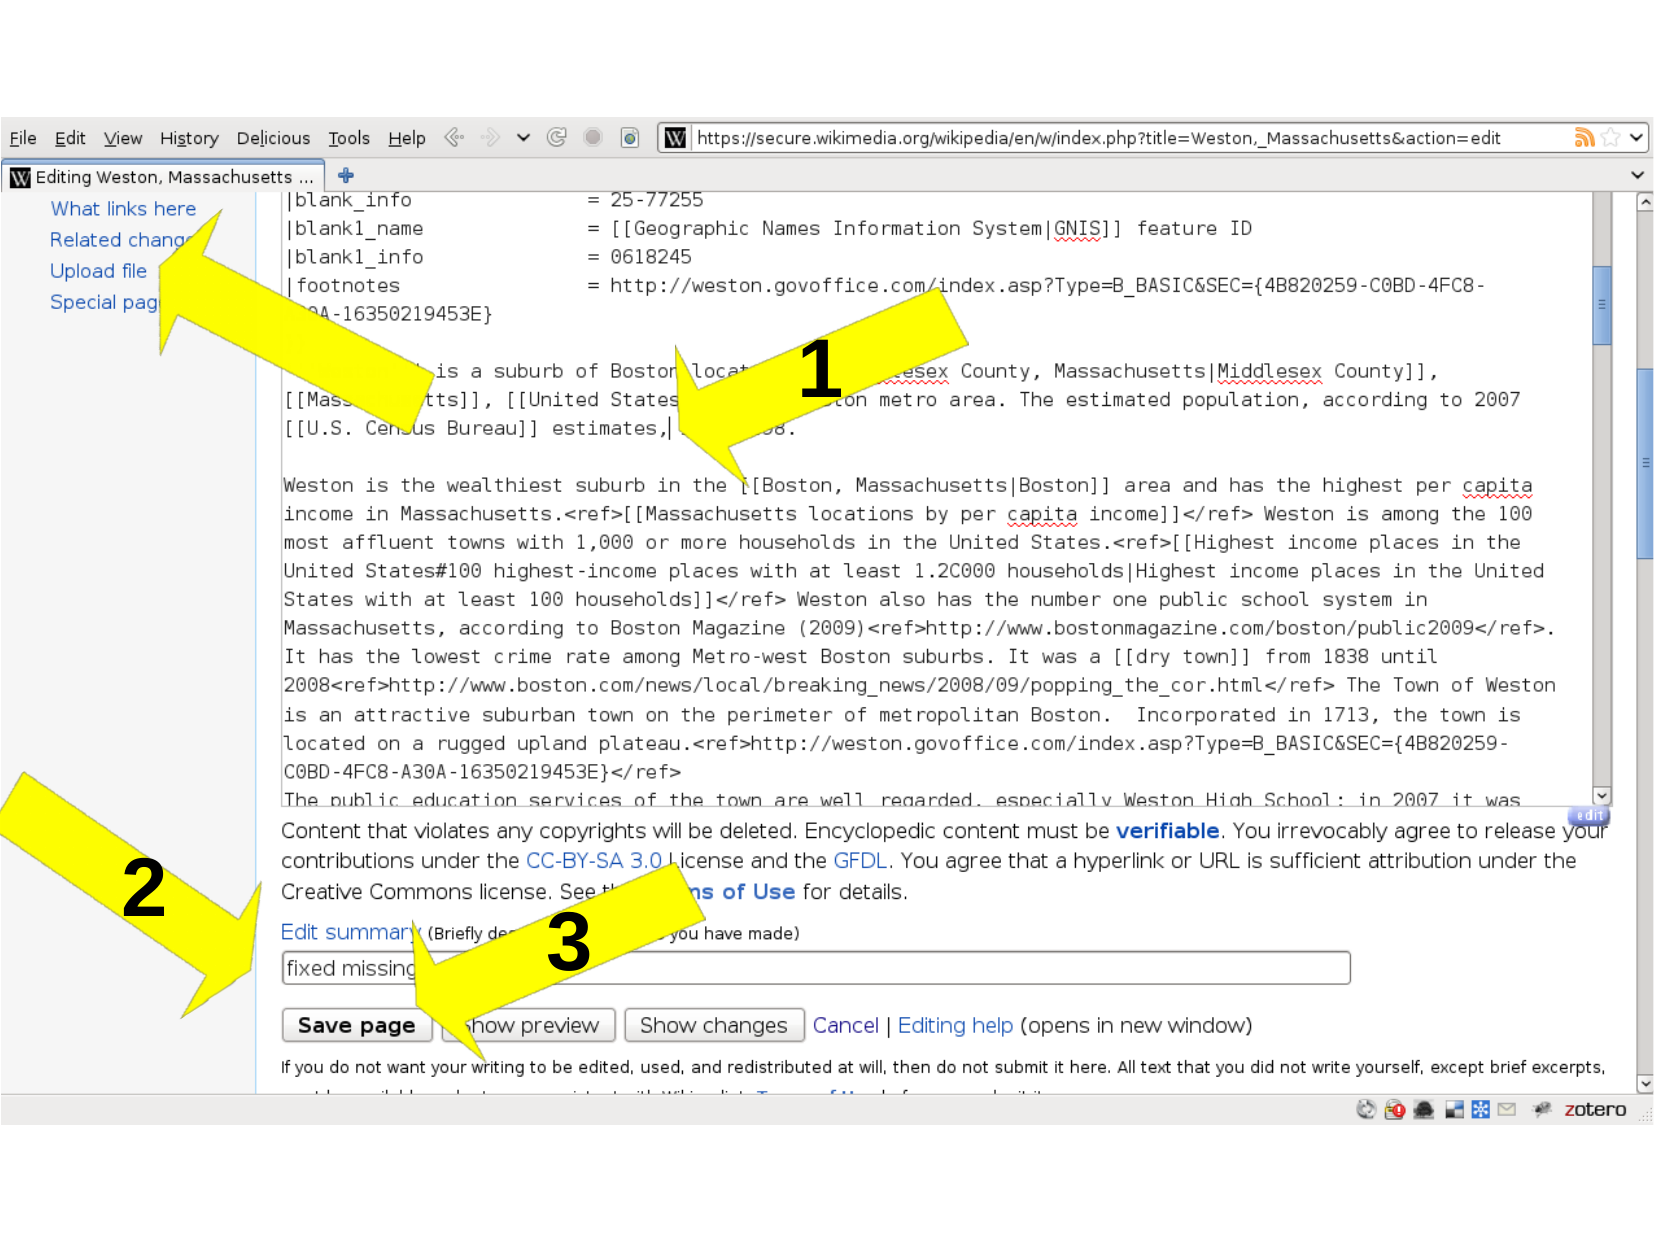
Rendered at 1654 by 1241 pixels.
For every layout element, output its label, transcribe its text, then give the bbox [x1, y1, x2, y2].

text_box 3 [531, 888, 607, 1002]
picture [0, 117, 1654, 1125]
text_box 1 [782, 316, 858, 424]
text_box 2 [106, 834, 183, 943]
